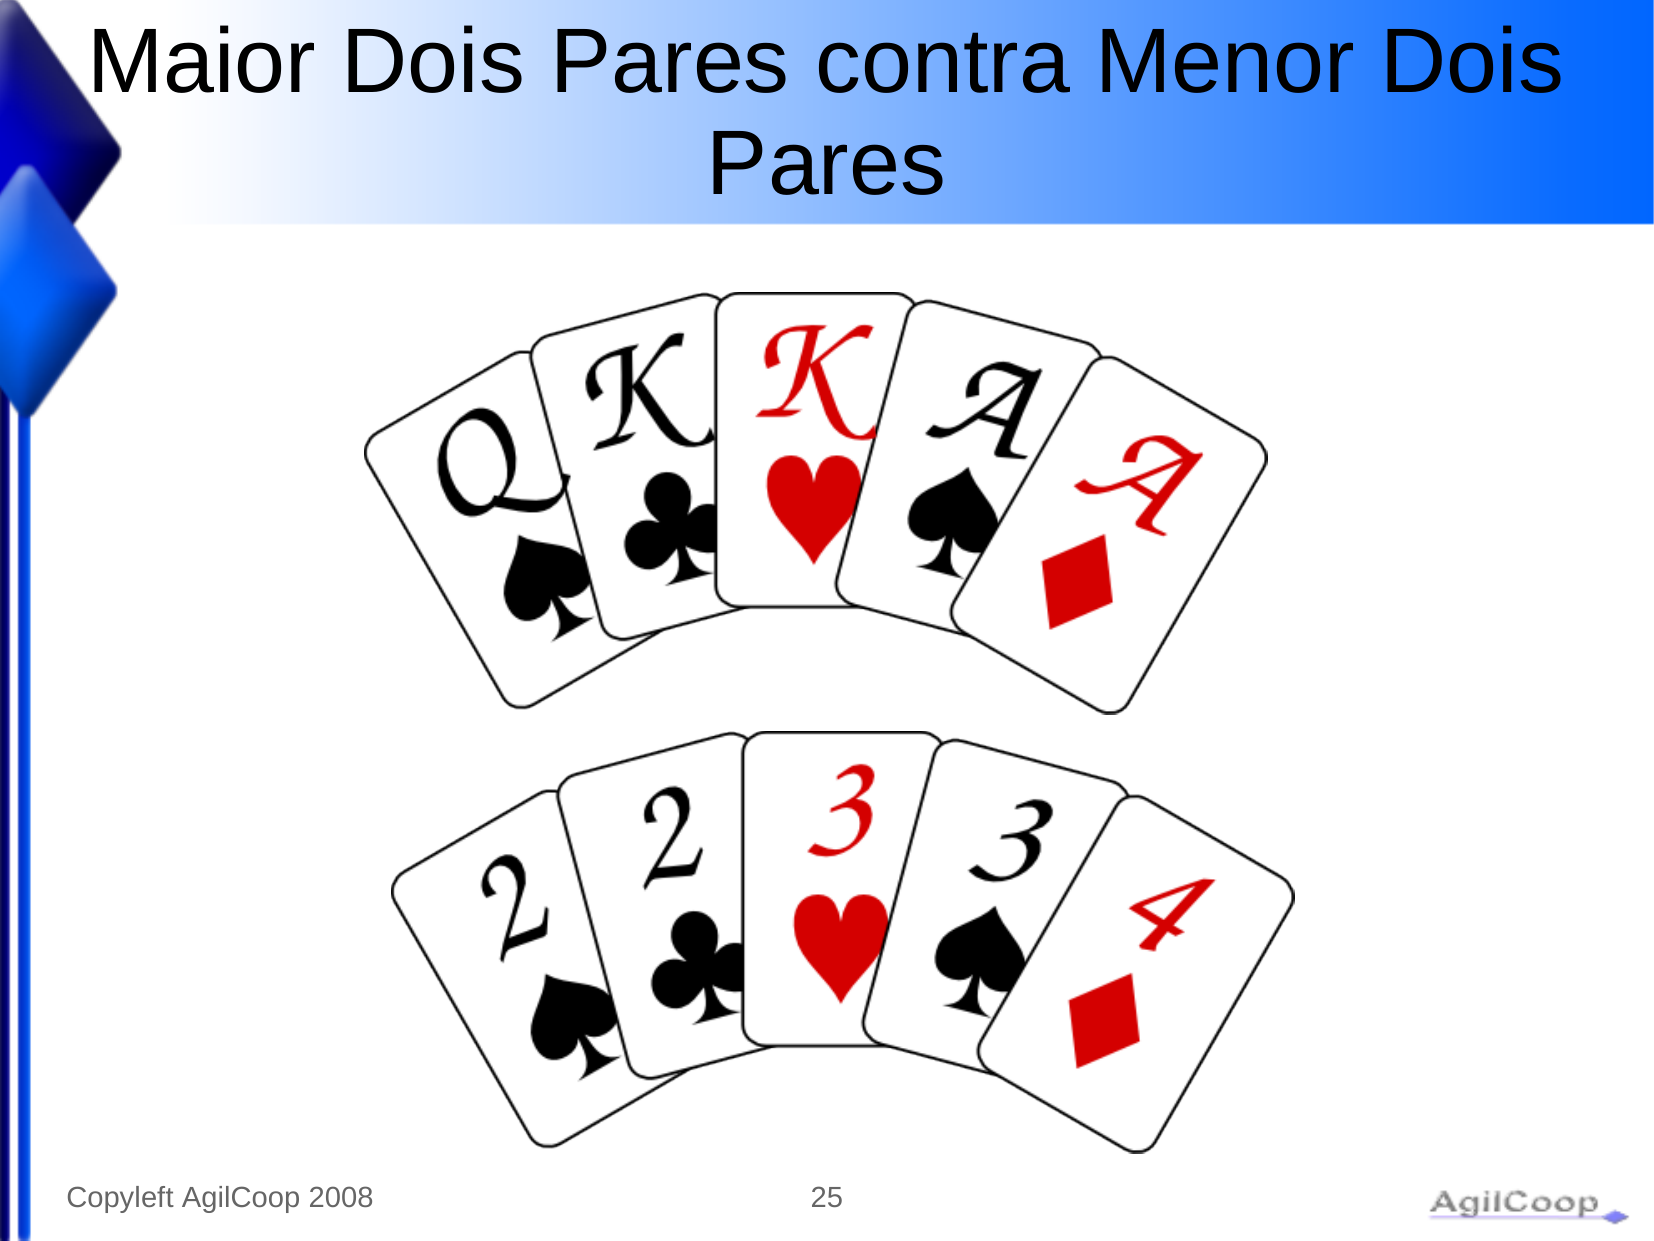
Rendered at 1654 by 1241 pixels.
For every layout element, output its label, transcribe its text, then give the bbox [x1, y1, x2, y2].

picture [0, 0, 1654, 1241]
title Maior Dois Pares contra Menor Dois Pares [82, 8, 1571, 216]
